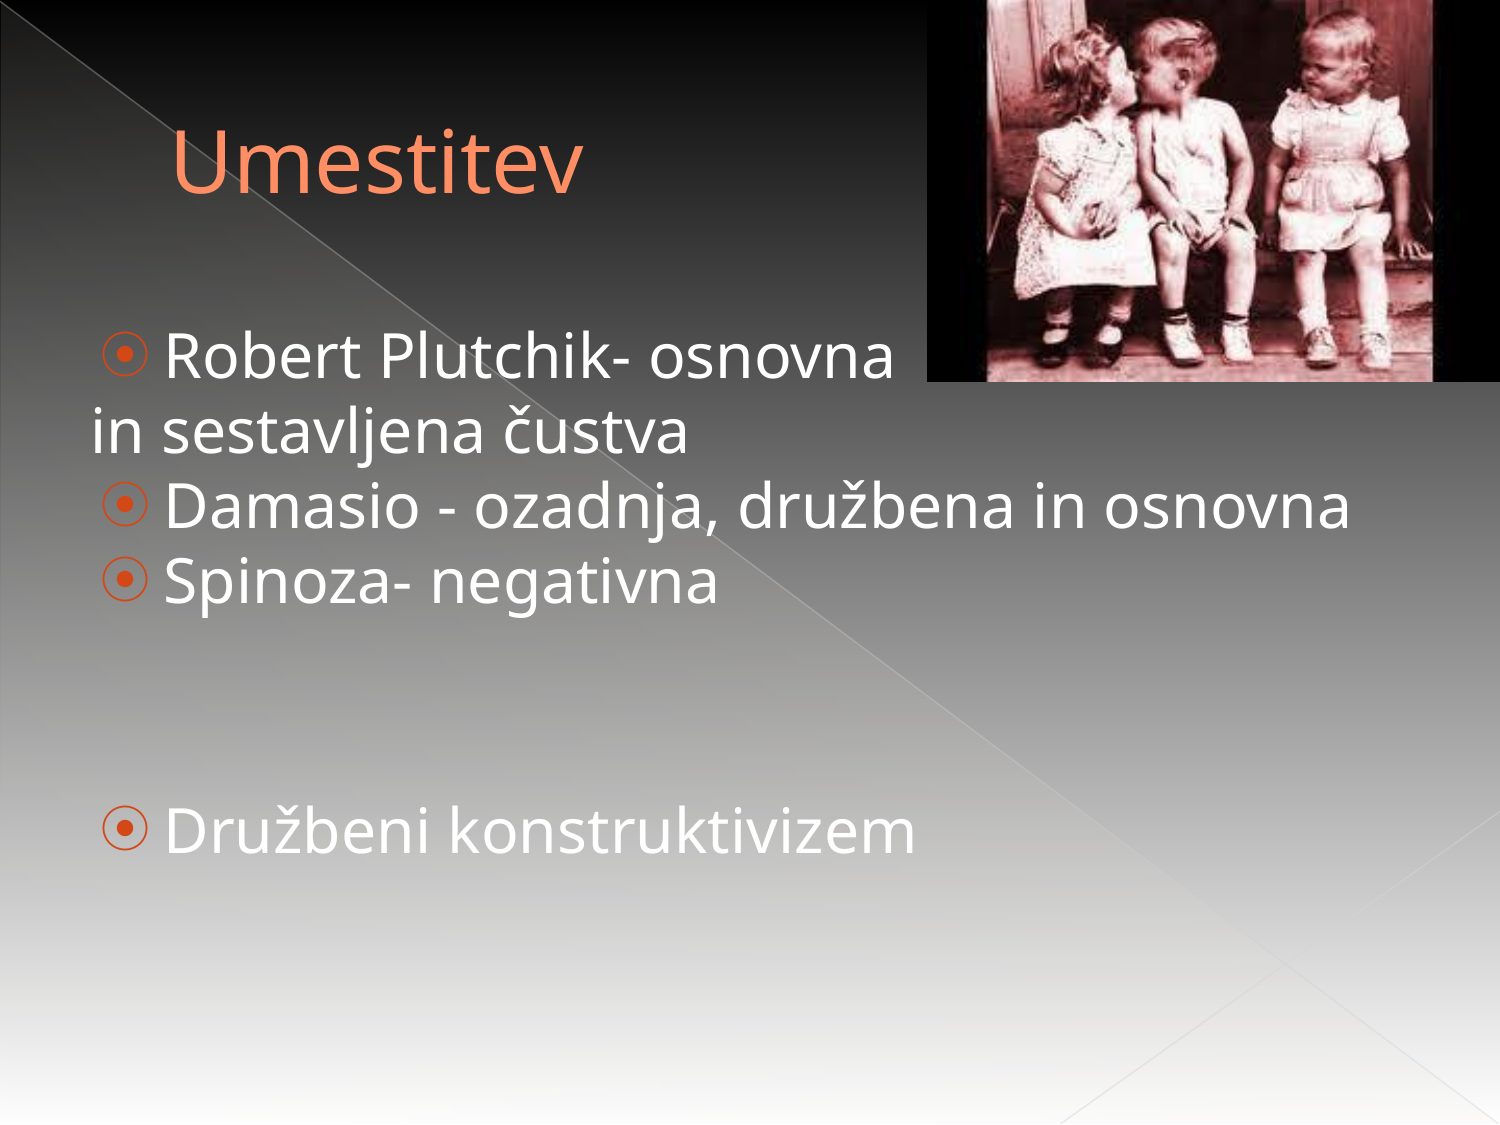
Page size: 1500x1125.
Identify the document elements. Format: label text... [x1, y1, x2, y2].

title Umestitev [75, 43, 927, 274]
text_box [927, 0, 1500, 382]
list Robert Plutchik- osnovna in sestavljena čustva Damasio - ozadnja, družbena in osnovna Spinoza- negativna Družbeni konstruktivizem [75, 308, 1425, 1059]
